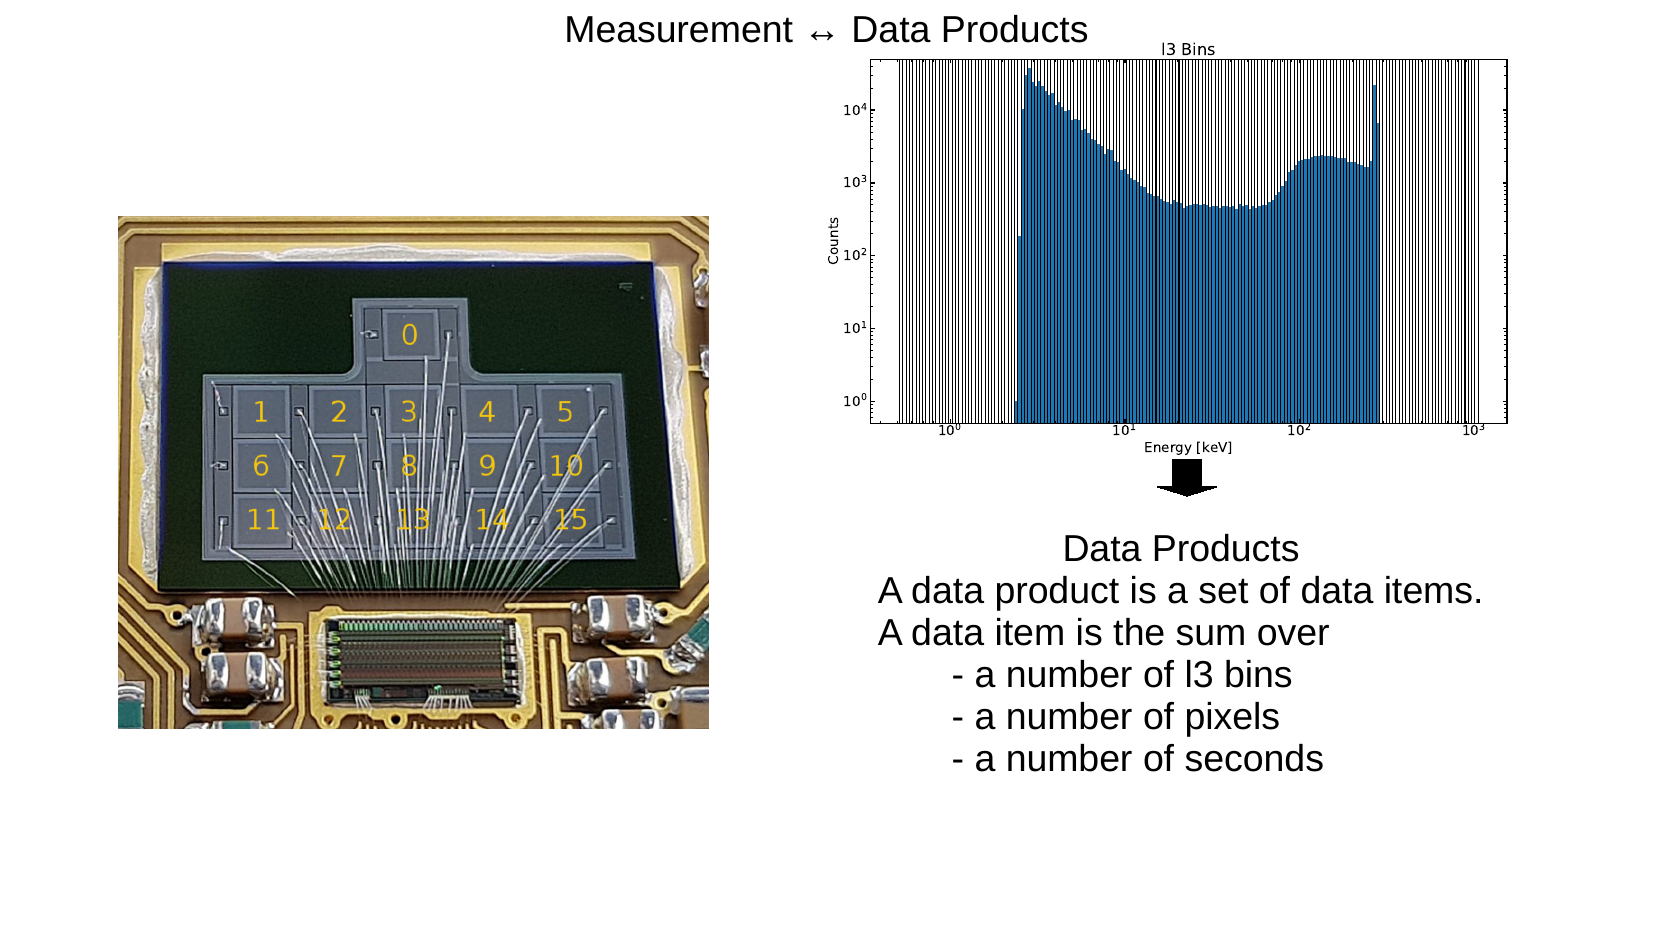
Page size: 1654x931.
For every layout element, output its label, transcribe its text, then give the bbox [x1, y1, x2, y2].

picture [118, 216, 709, 729]
text_box [1157, 459, 1217, 497]
text_box Measurement ↔ Data Products [549, 1, 1104, 58]
text_box Data Products A data product is a set of data items. A data item is the sum over - a number of l3 bins - a number of pixels - a number of seconds [863, 520, 1500, 787]
picture [768, 2, 1590, 476]
